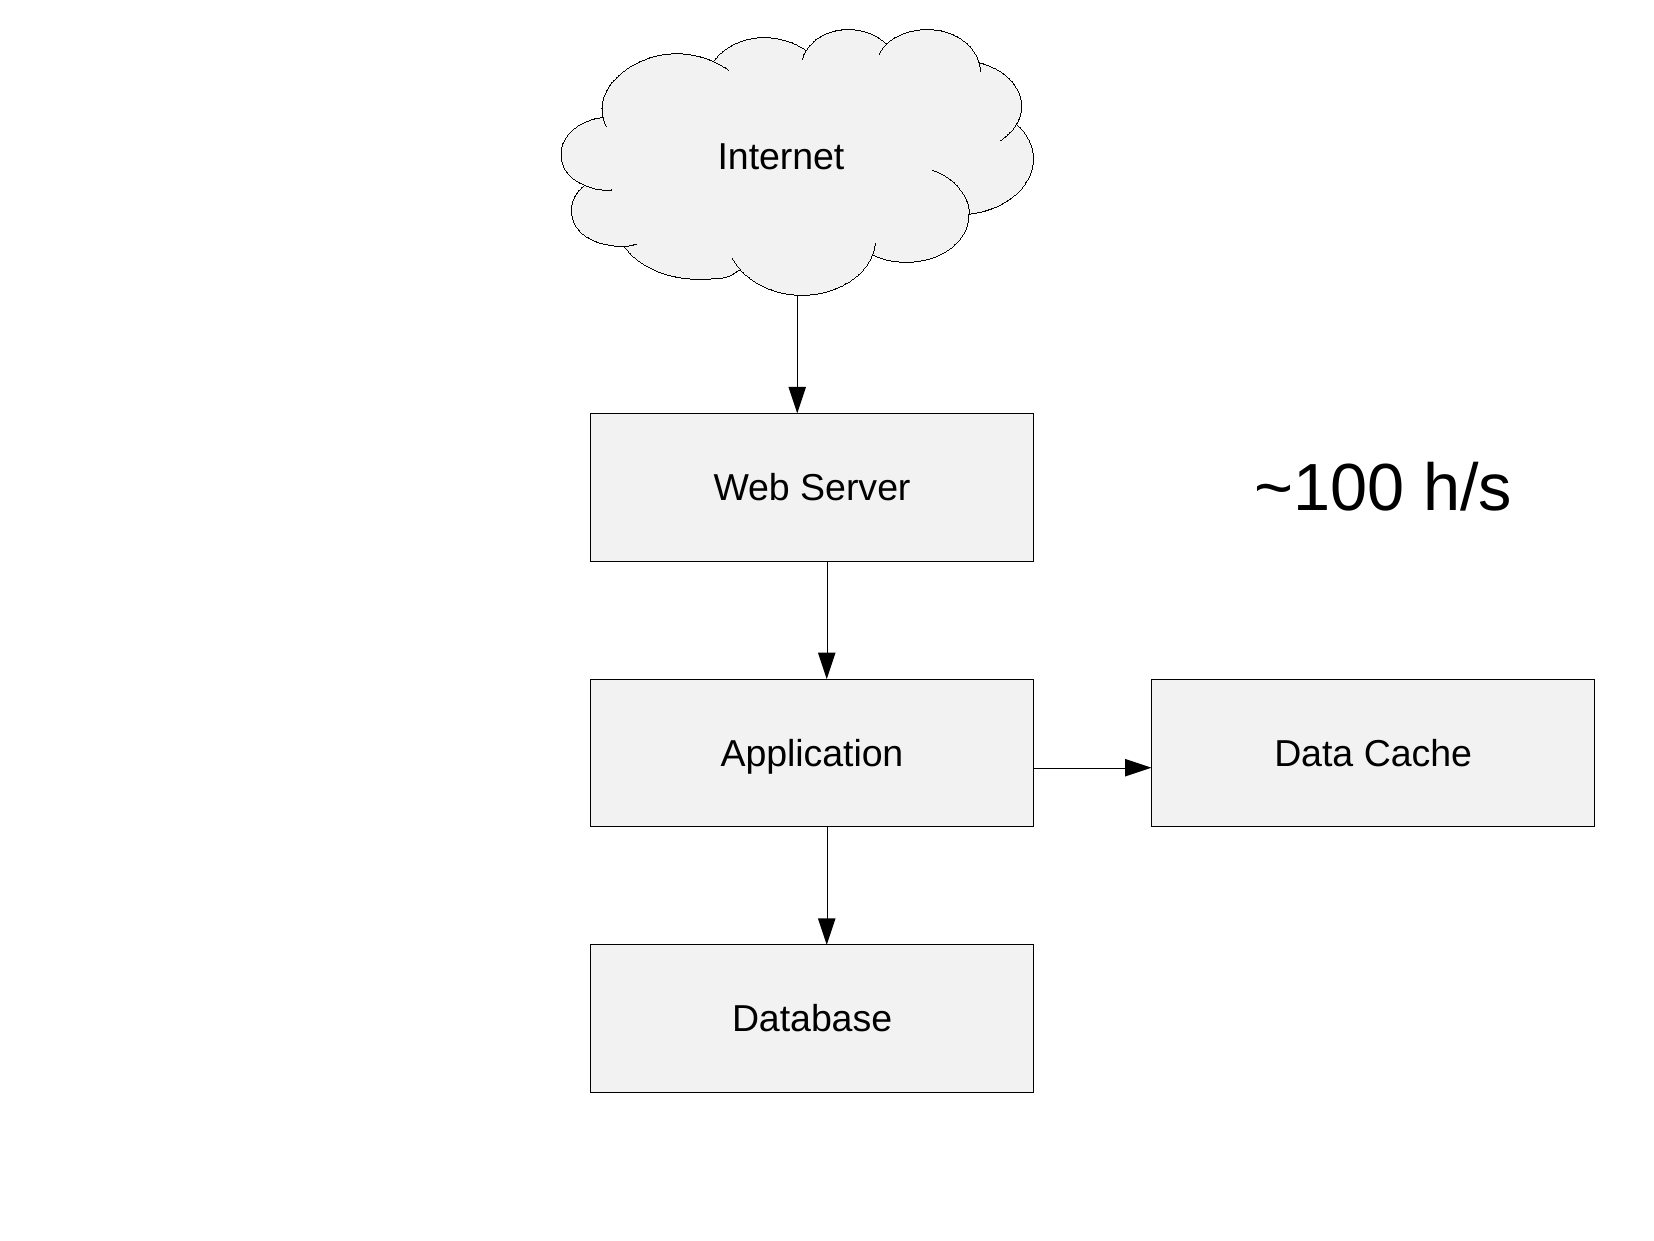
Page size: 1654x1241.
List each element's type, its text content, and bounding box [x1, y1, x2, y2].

text_box Internet [561, 29, 1034, 296]
text_box Web Server [590, 413, 1034, 562]
text_box ~100 h/s [1240, 442, 1524, 541]
text_box Database [590, 944, 1034, 1093]
text_box Application [590, 679, 1034, 827]
text_box Data Cache [1151, 679, 1595, 827]
